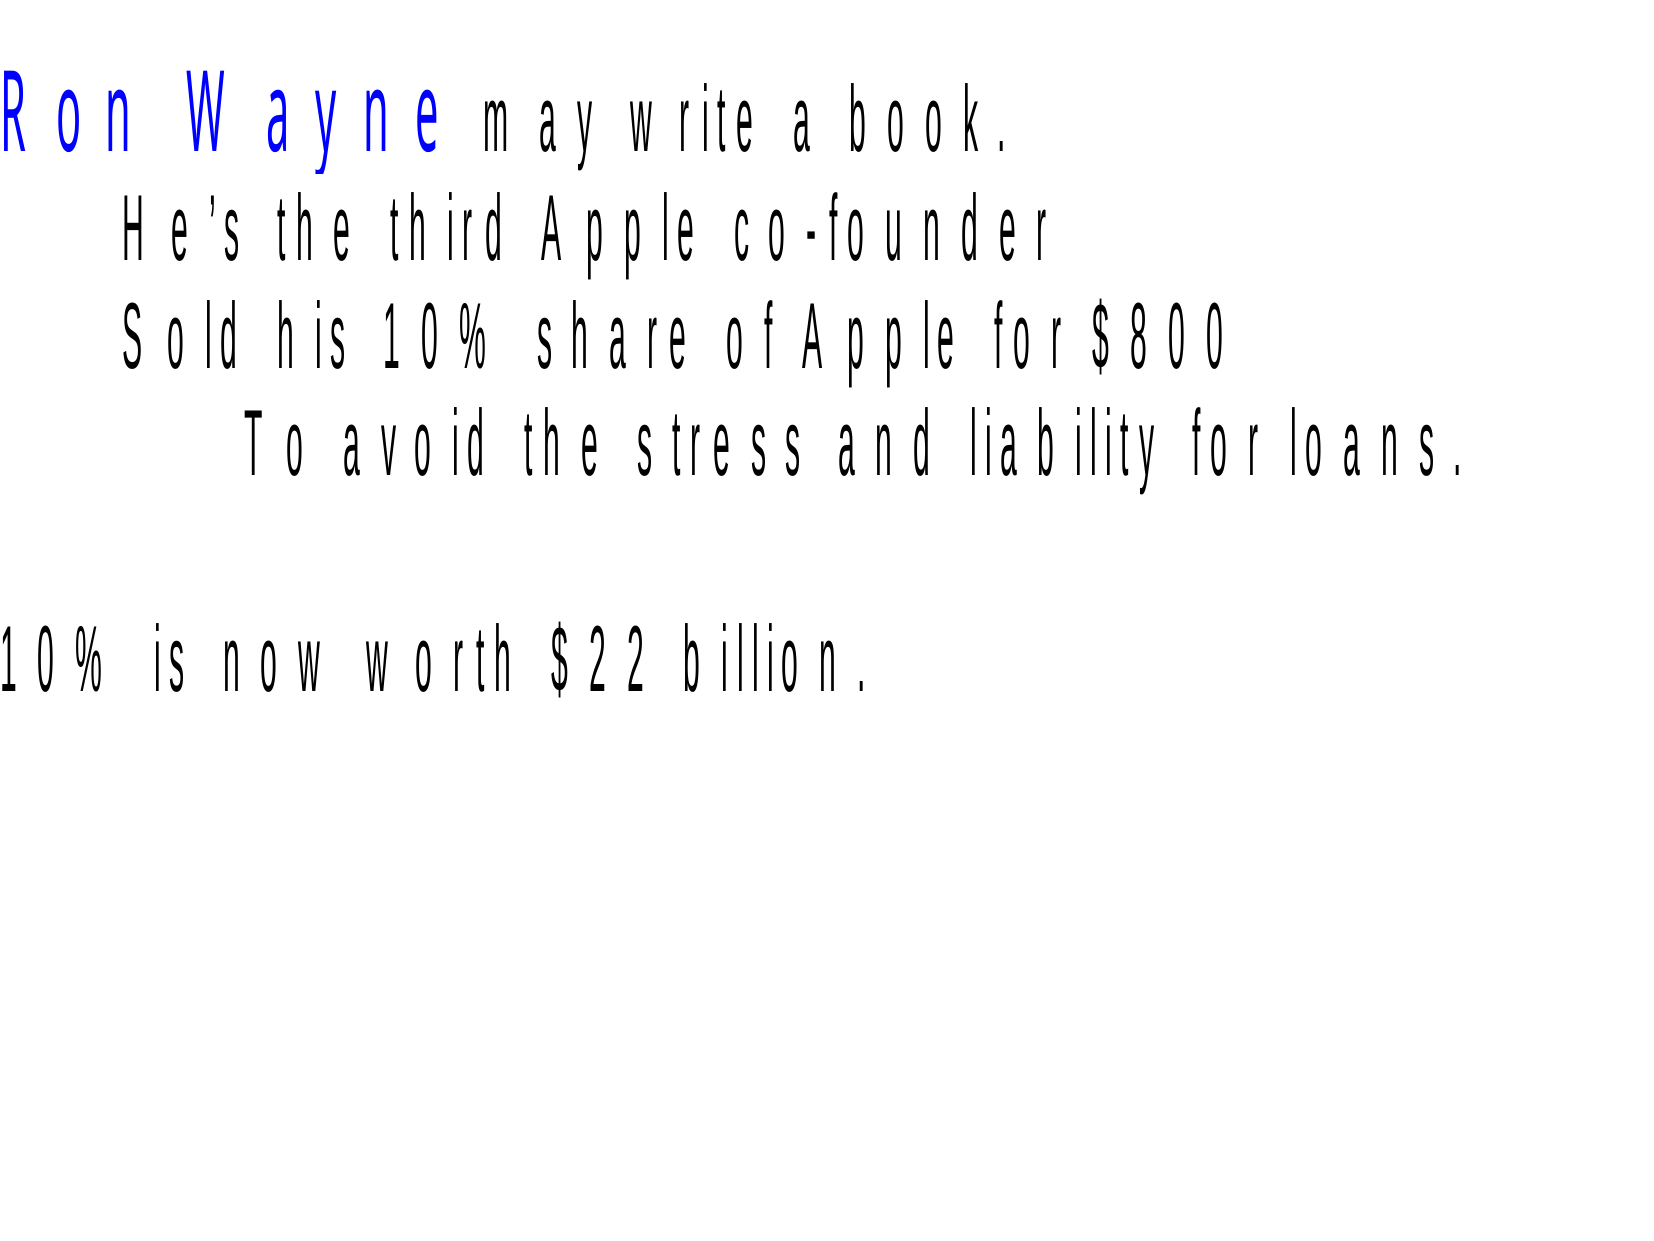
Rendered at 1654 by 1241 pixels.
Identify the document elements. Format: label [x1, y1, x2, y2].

picture [0, 37, 1654, 713]
